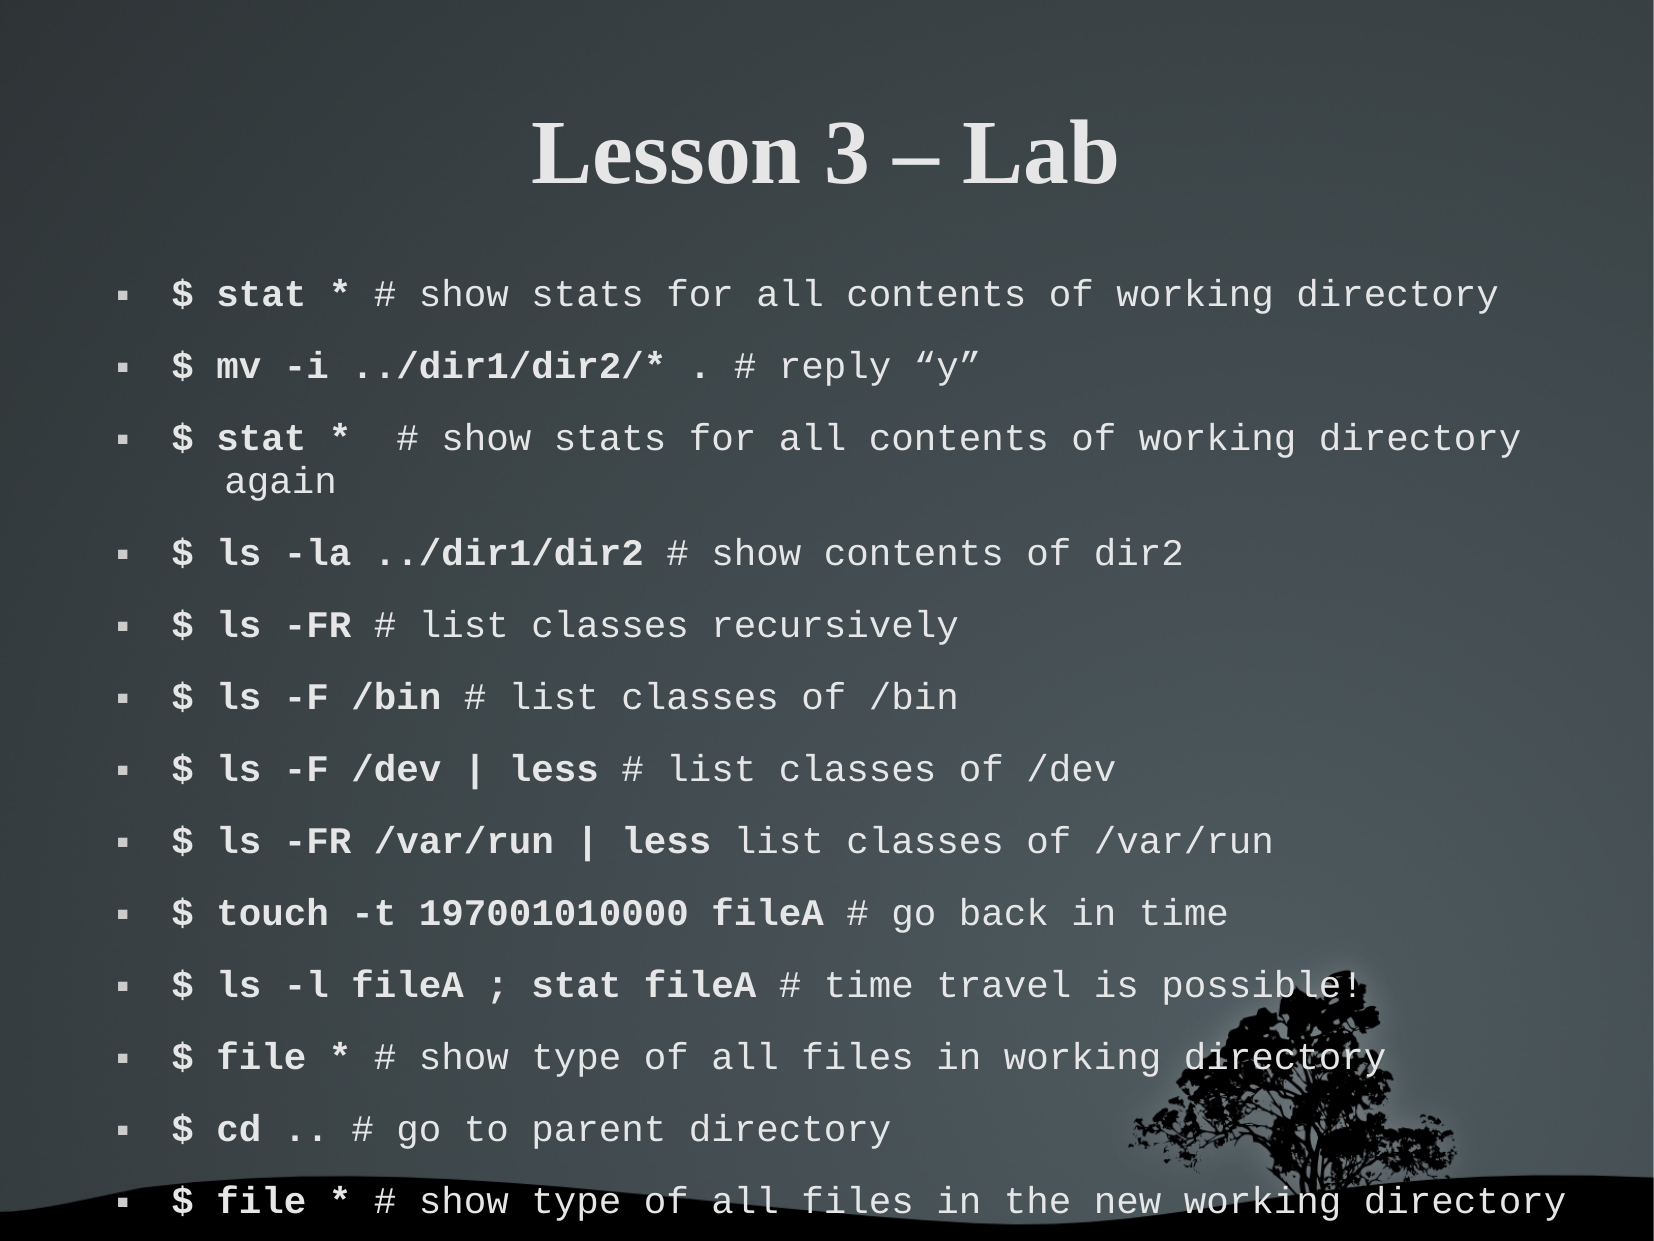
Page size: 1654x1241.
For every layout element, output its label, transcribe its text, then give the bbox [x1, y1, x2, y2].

title Lesson 3 – Lab [82, 49, 1571, 257]
picture [0, 0, 1654, 1241]
list $ stat * # show stats for all contents of working directory $ mv -i ../dir1/dir2/* . # reply “y” $ stat * # show stats for all contents of working directory again $ ls -la ../dir1/dir2 # show contents of dir2 $ ls -FR # list classes recursively $ ls -F /bin # list classes of /bin $ ls -F /dev | less # list classes of /dev $ ls -FR /var/run | less list classes of /var/run $ touch -t 197001010000 fileA # go back in time $ ls -l fileA ; stat fileA # time travel is possible! $ file * # show type of all files in working directory $ cd .. # go to parent directory $ file * # show type of all files in the new working directory [82, 275, 1571, 1226]
